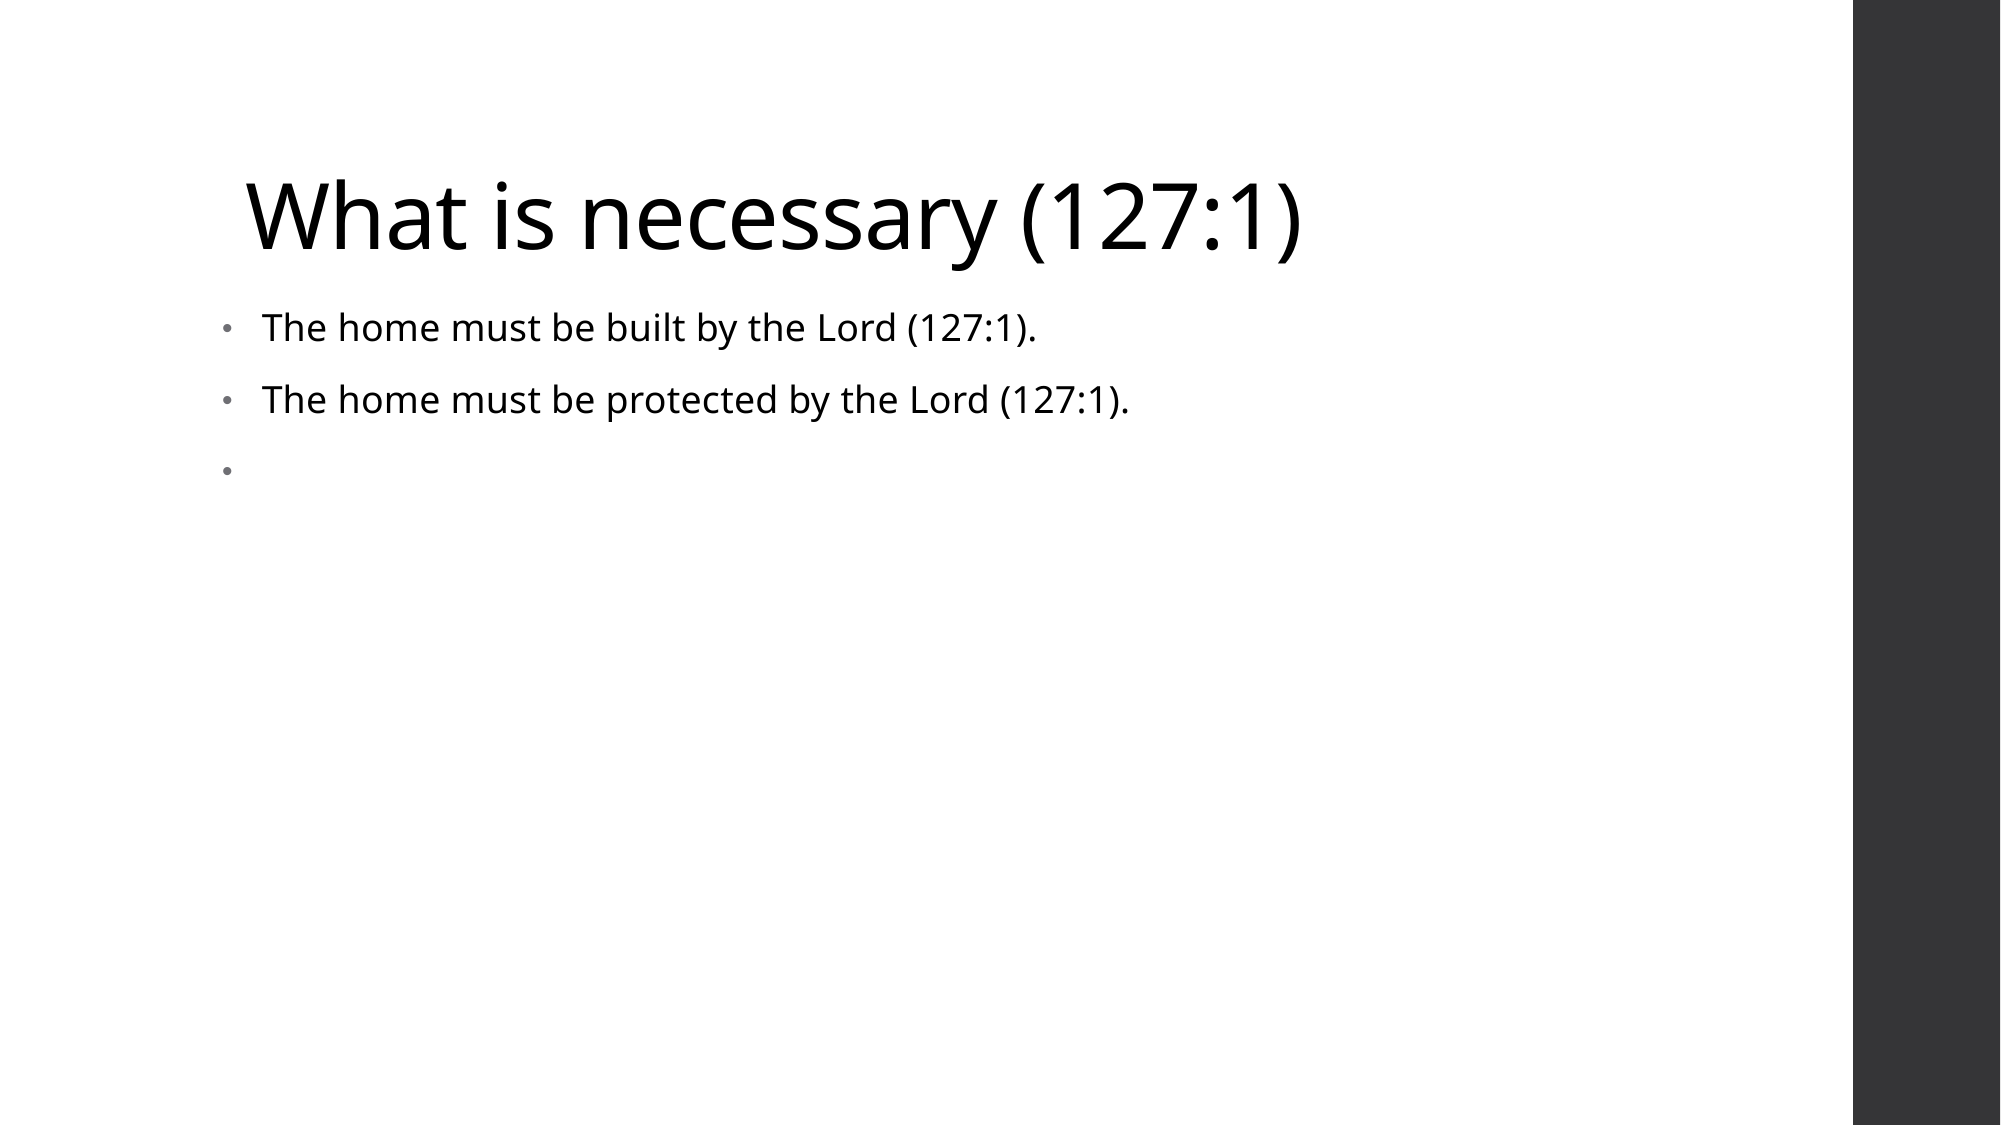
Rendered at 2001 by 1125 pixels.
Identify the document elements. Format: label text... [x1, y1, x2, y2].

list The home must be built by the Lord (127:1). The home must be protected by the Lord (127:1). [206, 299, 1617, 1014]
title What is necessary (127:1) [206, 60, 1797, 278]
